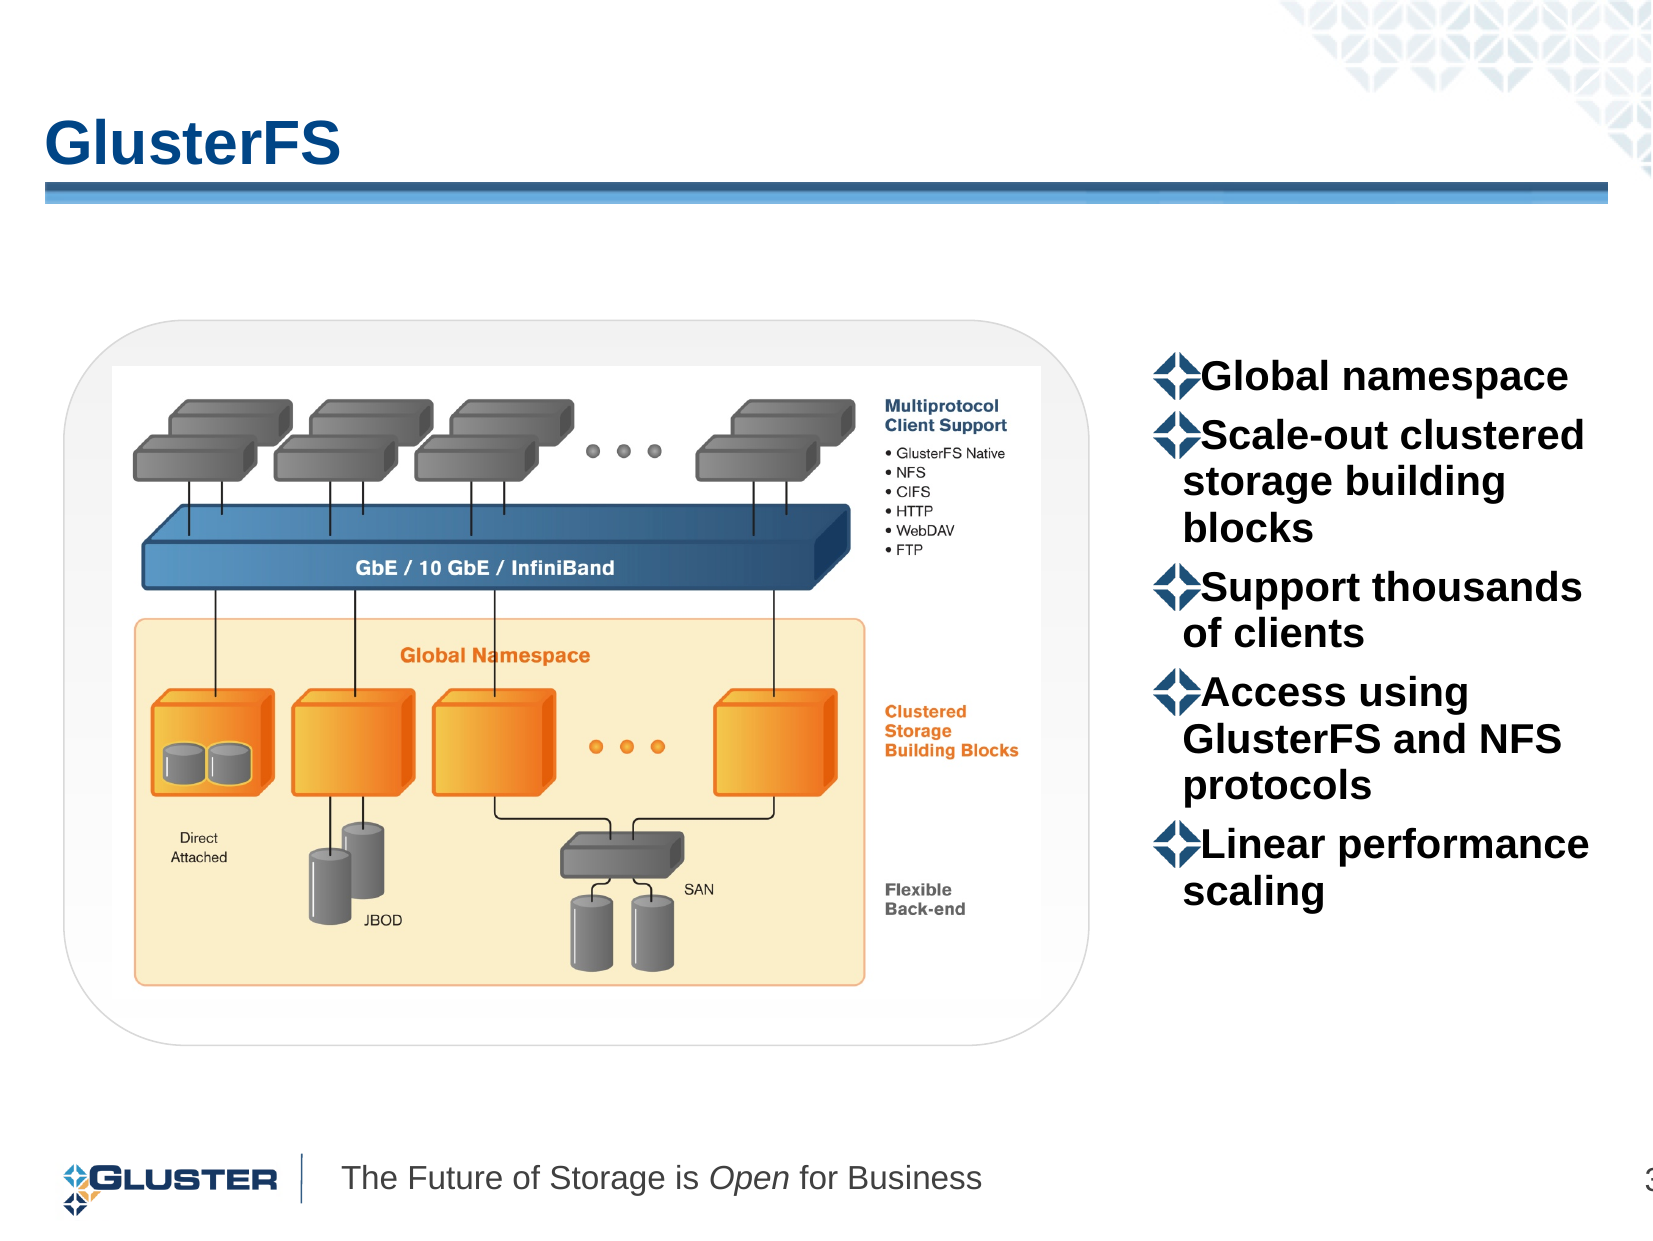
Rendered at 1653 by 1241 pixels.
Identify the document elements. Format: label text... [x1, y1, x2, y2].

picture [112, 366, 1041, 999]
text_box [63, 320, 1089, 1046]
list Global namespace Scale-out clustered storage building blocks Support thousands of clients Access using GlusterFS and NFS protocols Linear performance scaling [1138, 345, 1614, 1046]
picture [45, 0, 1652, 204]
picture [38, 1145, 292, 1237]
text_box GlusterFS [29, 100, 1182, 185]
